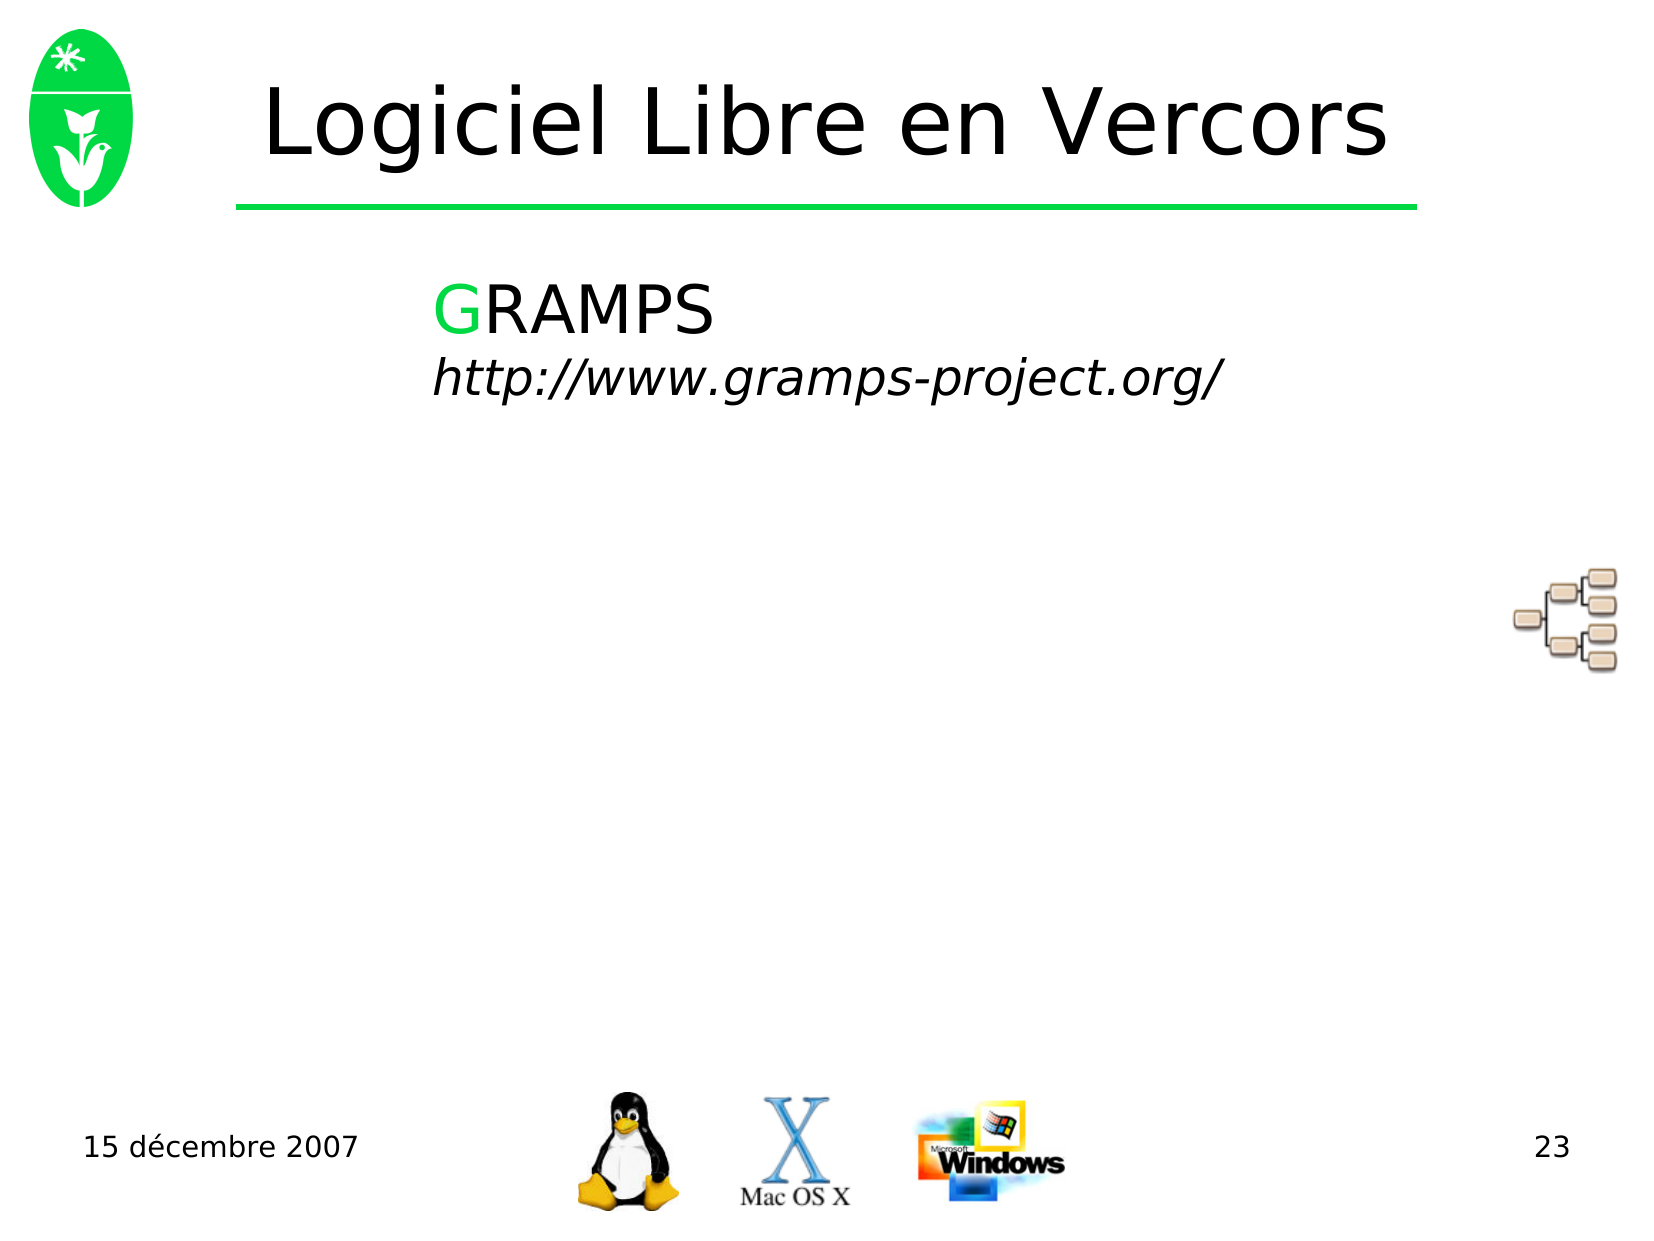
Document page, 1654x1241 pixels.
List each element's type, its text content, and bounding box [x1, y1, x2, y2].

picture [578, 1092, 679, 1211]
picture [29, 29, 133, 207]
title Logiciel Libre en Vercors [177, 4, 1477, 241]
picture [903, 1092, 1076, 1211]
picture [726, 1092, 866, 1211]
text_box GRAMPS http://www.gramps-project.org/ [417, 264, 1237, 415]
picture [1505, 560, 1625, 680]
